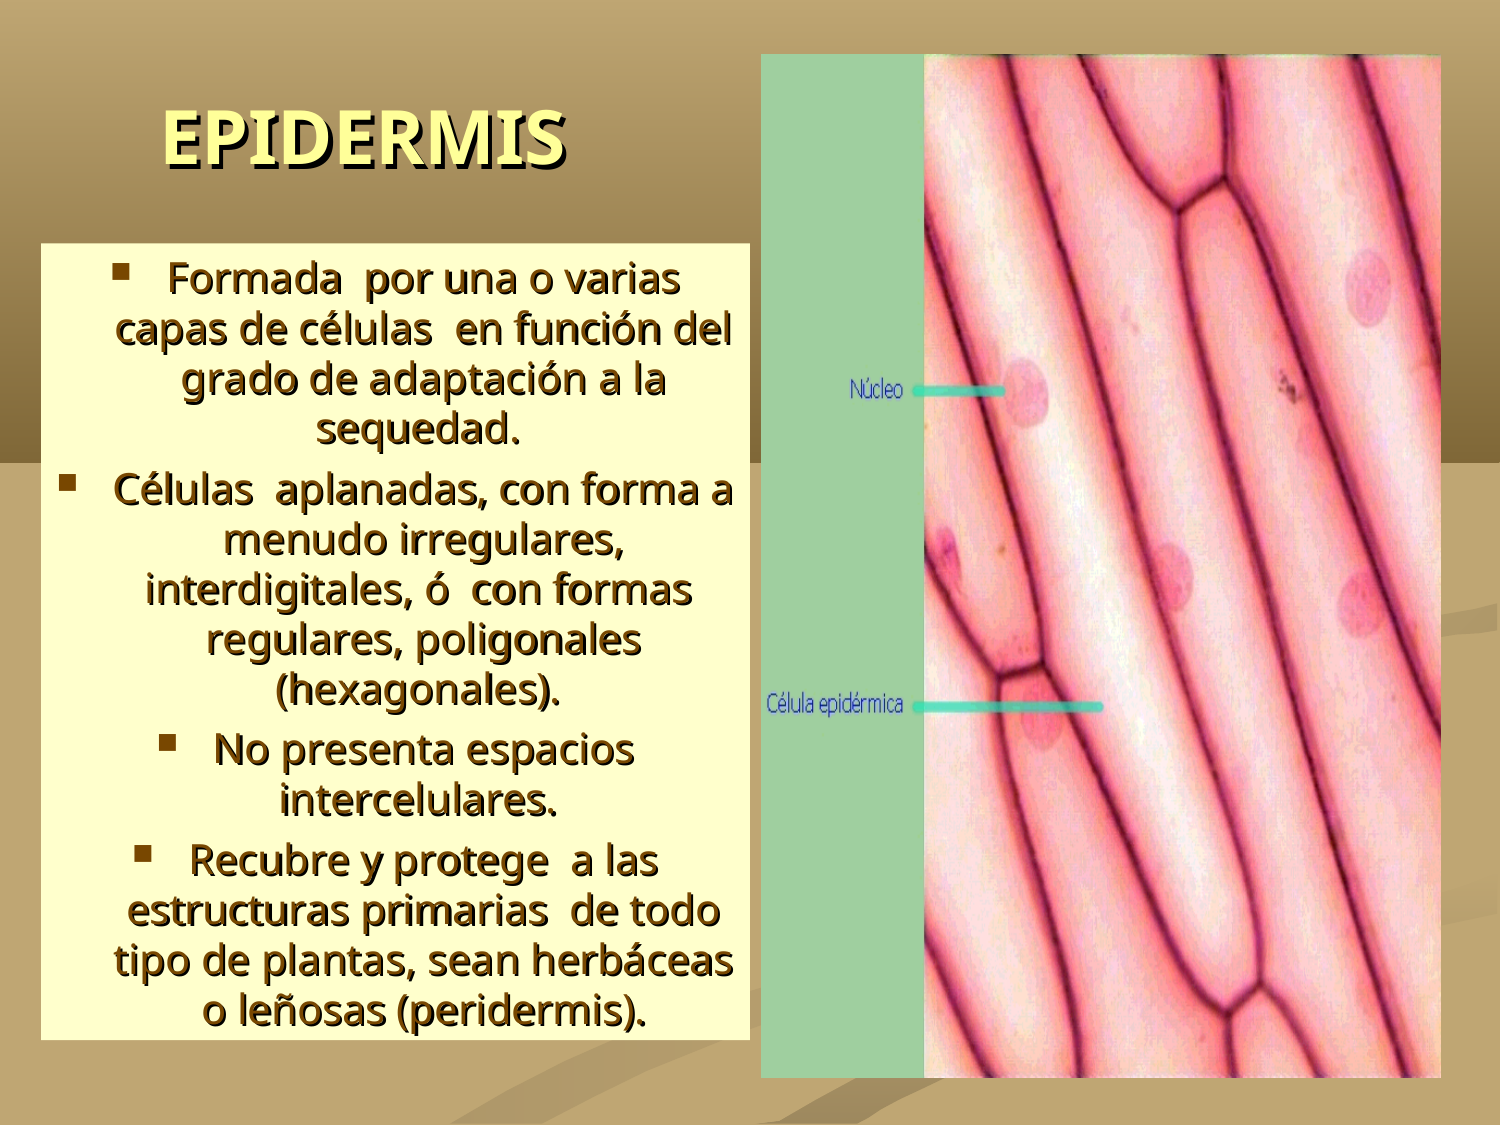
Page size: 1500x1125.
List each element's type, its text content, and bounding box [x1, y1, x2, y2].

text_box [761, 54, 1441, 1078]
title EPIDERMIS [41, 66, 685, 204]
list Formada por una o varias capas de células en función del grado de adaptación a la sequedad. Células aplanadas, con forma a menudo irregulares, interdigitales, ó con formas regulares, poligonales (hexagonales). No presenta espacios intercelulares. Recubre y protege a las estructuras primarias de todo tipo de plantas, sean herbáceas o leñosas (peridermis). [41, 243, 750, 1000]
